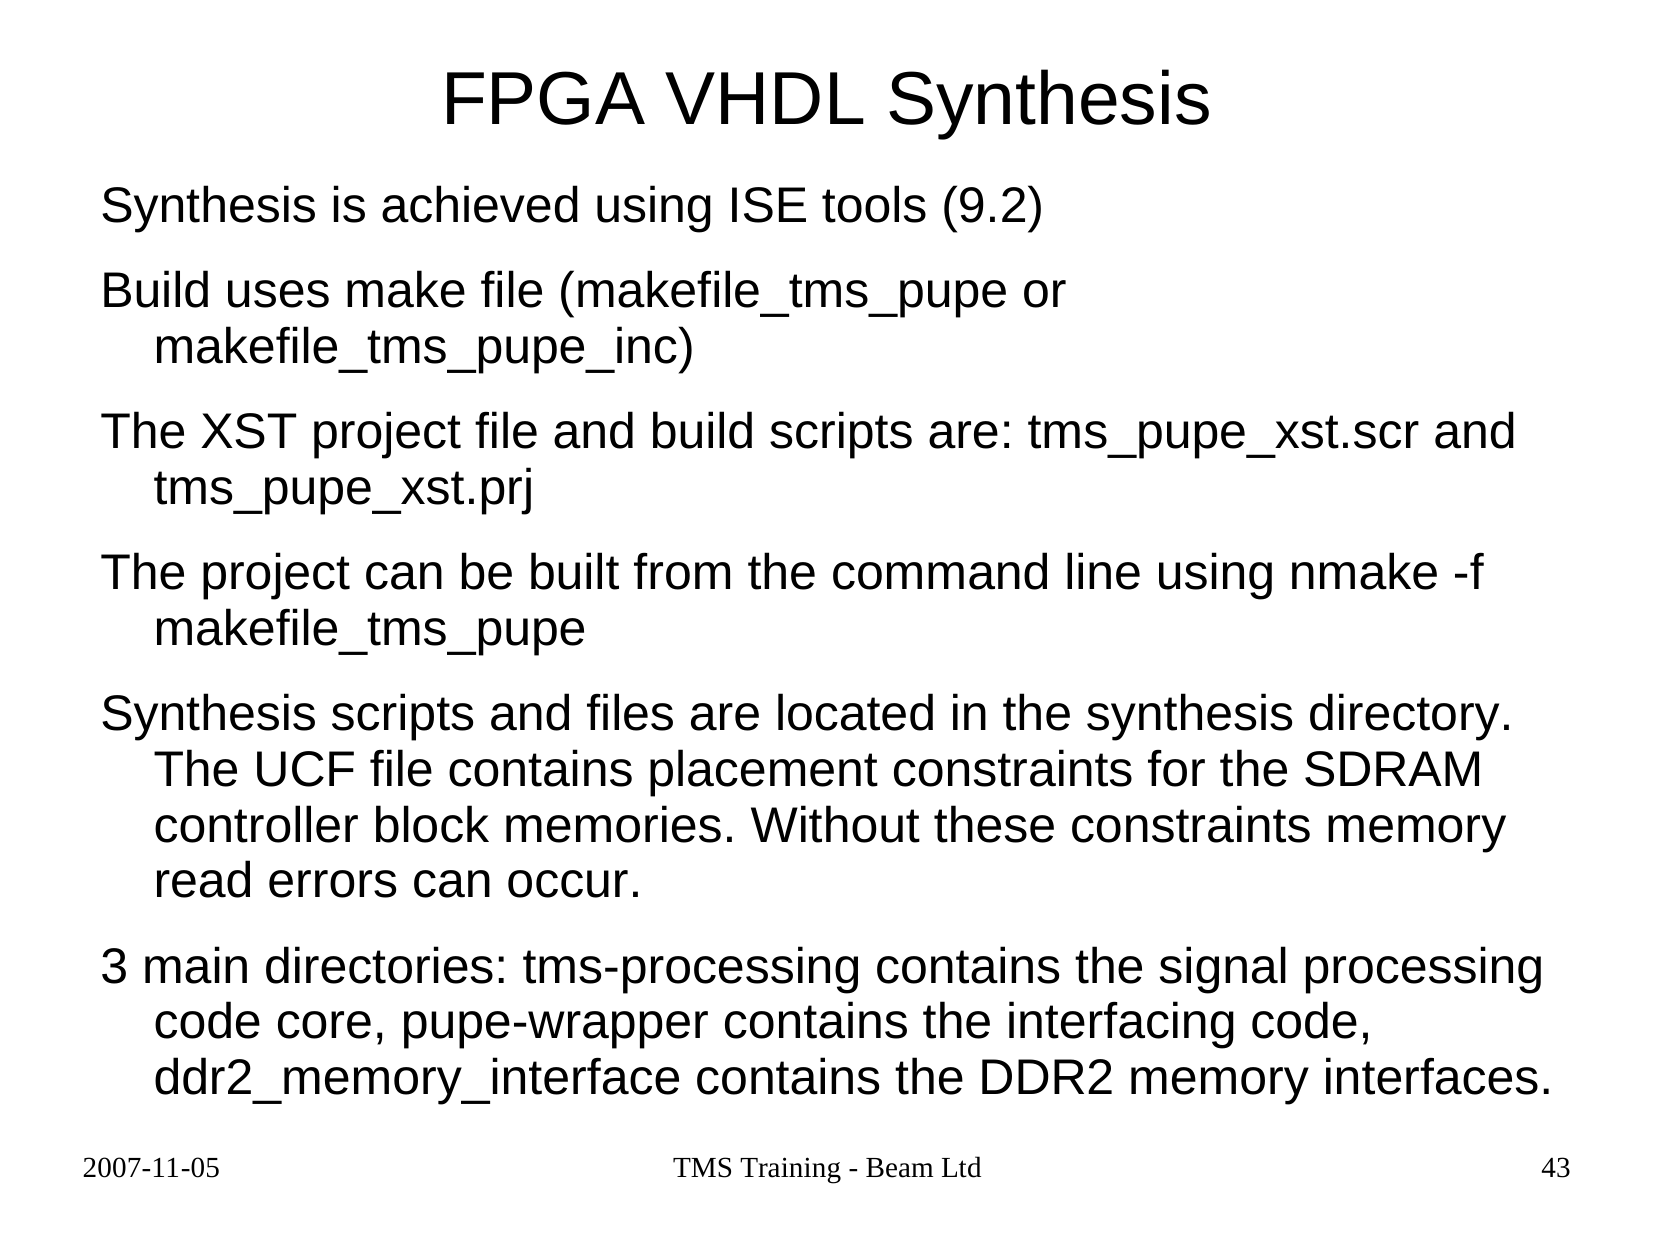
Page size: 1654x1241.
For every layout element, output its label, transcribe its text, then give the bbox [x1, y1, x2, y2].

list Synthesis is achieved using ISE tools (9.2) Build uses make file (makefile_tms_pupe or makefile_tms_pupe_inc) The XST project file and build scripts are: tms_pupe_xst.scr and tms_pupe_xst.prj The project can be built from the command line using nmake -f makefile_tms_pupe Synthesis scripts and files are located in the synthesis directory. The UCF file contains placement constraints for the SDRAM controller block memories. Without these constraints memory read errors can occur. 3 main directories: tms-processing contains the signal processing code core, pupe-wrapper contains the interfacing code, ddr2_memory_interface contains the DDR2 memory interfaces. [82, 177, 1571, 1108]
title FPGA VHDL Synthesis [82, 49, 1571, 148]
